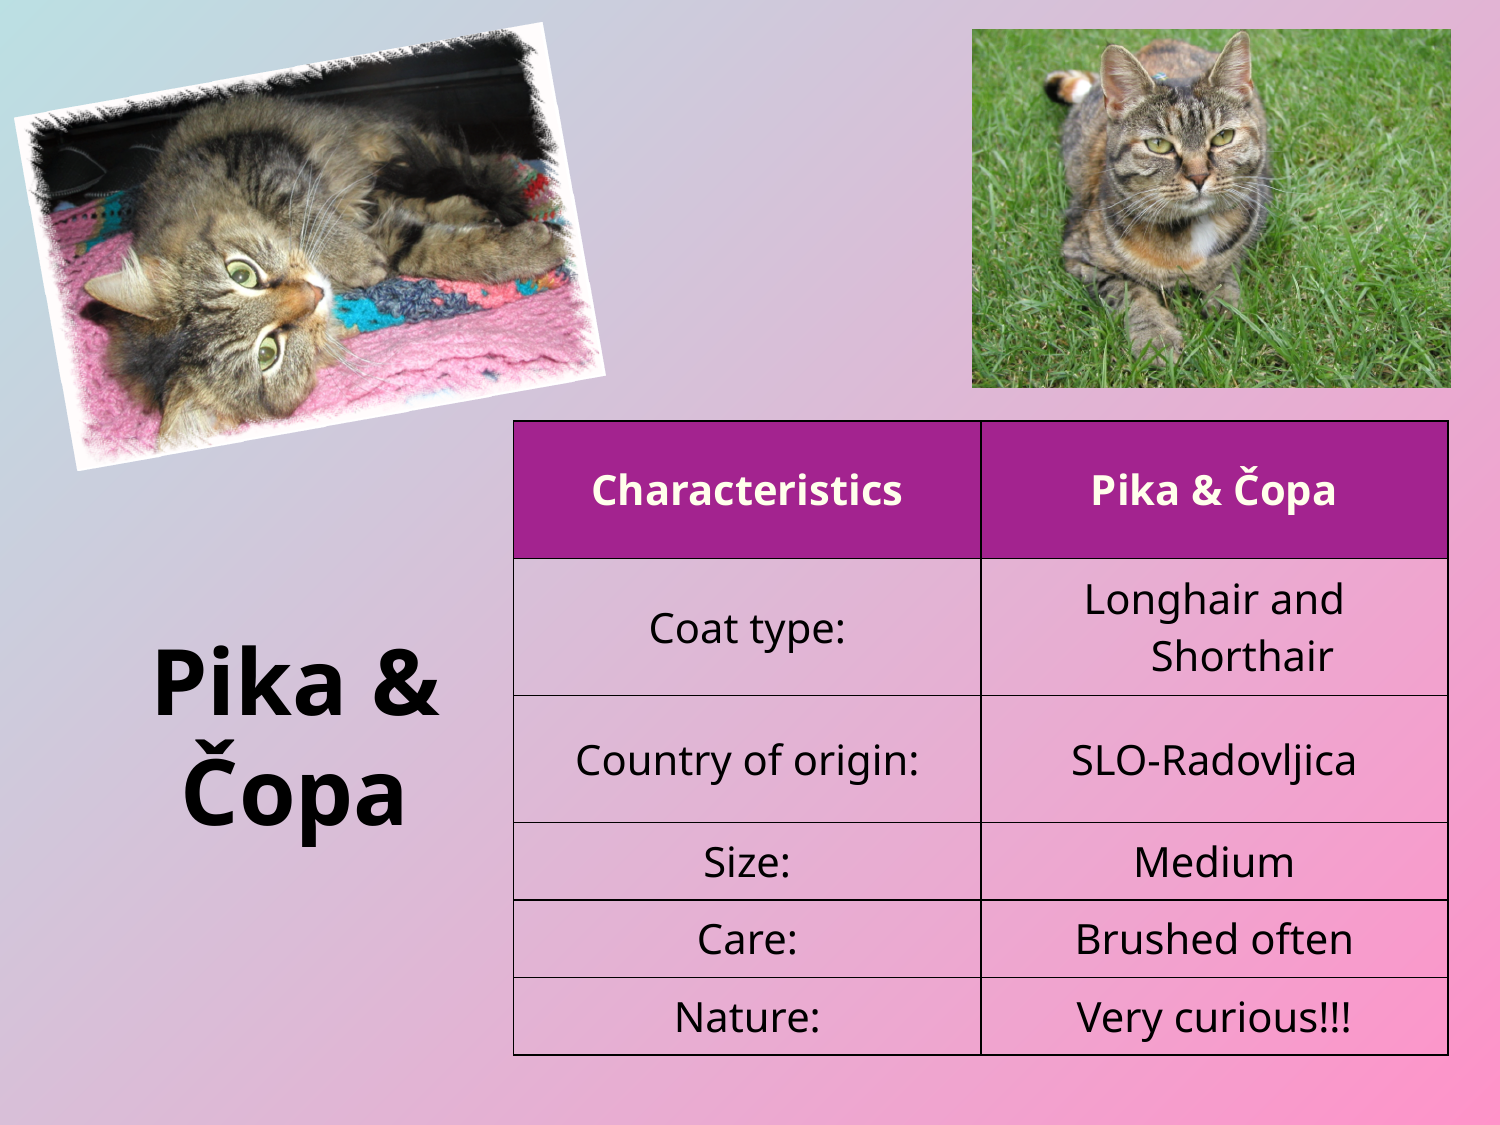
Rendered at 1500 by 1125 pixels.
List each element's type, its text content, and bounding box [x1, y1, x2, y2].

chart [974, 31, 1452, 390]
picture [13, 21, 606, 471]
table_cell Country of origin: [514, 696, 980, 822]
table_header Pika & Čopa [982, 422, 1447, 558]
table_cell Medium [982, 823, 1447, 899]
picture [972, 29, 1451, 388]
table_cell Size: [514, 823, 980, 899]
table_cell Very curious!!! [982, 978, 1447, 1054]
table_header Characteristics [514, 422, 980, 558]
table_cell Longhair and Shorthair [982, 559, 1447, 695]
table_cell Brushed often [982, 901, 1447, 977]
table_cell Care: [514, 901, 980, 977]
table_cell Nature: [514, 978, 980, 1054]
table_cell SLO-Radovljica [982, 696, 1447, 822]
table_cell Coat type: [514, 559, 980, 695]
title Pika & Čopa [53, 515, 513, 953]
